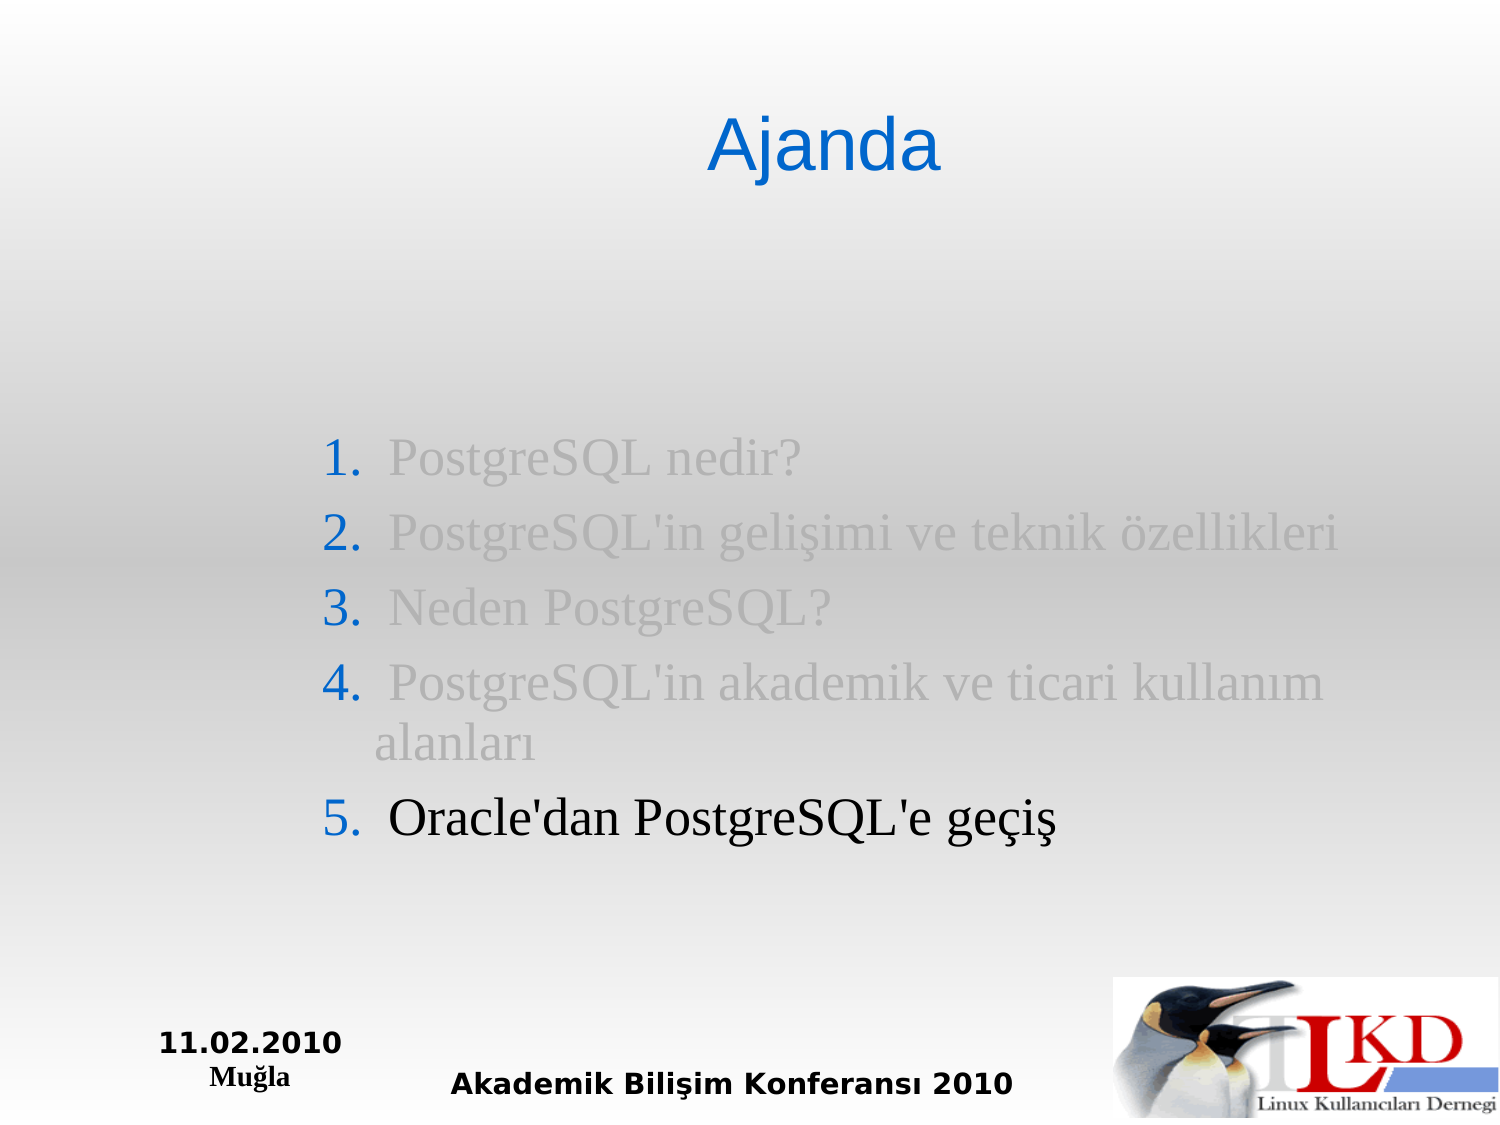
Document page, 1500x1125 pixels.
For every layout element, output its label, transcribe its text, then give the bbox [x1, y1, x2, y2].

subtitle PostgreSQL nedir? PostgreSQL'in gelişimi ve teknik özellikleri Neden PostgreSQL? PostgreSQL'in akademik ve ticari kullanım alanları Oracle'dan PostgreSQL'e geçiş [224, 299, 1425, 975]
title Ajanda [224, 49, 1425, 238]
picture [1113, 977, 1499, 1118]
